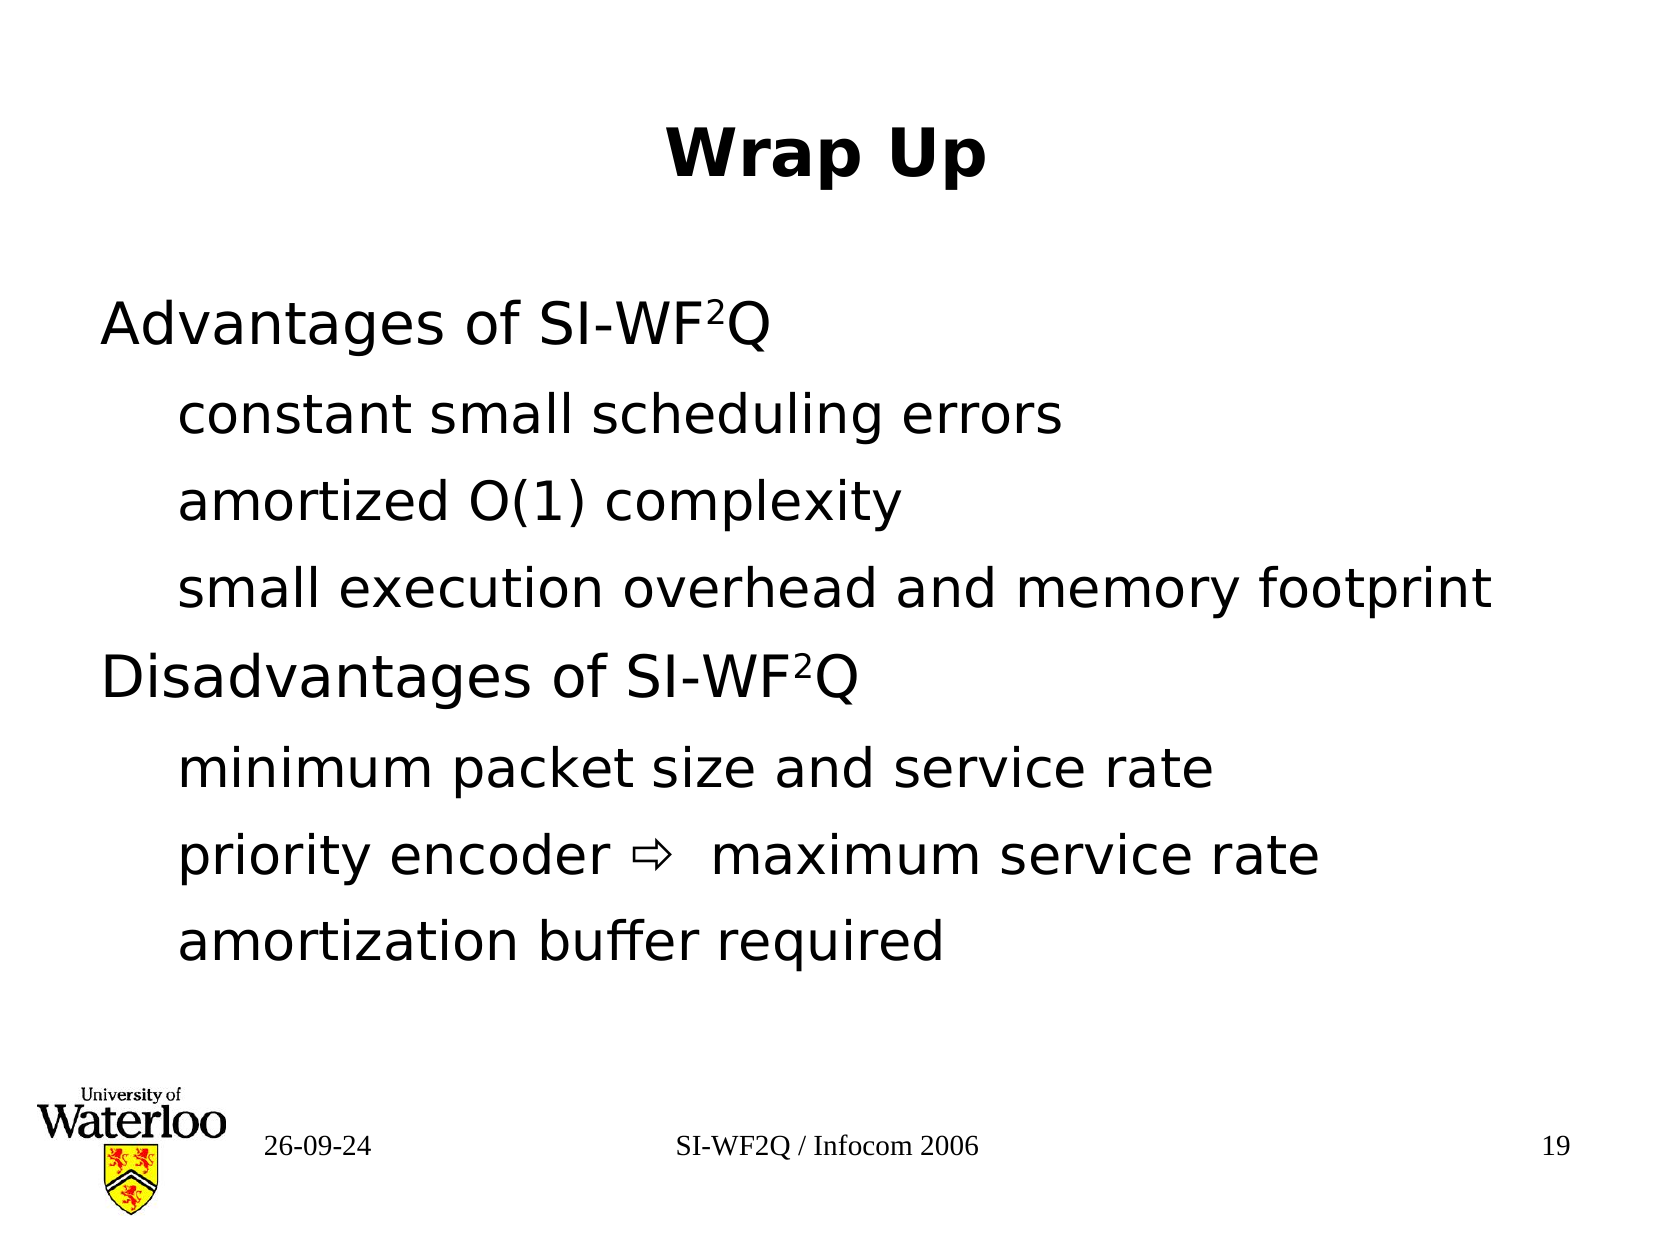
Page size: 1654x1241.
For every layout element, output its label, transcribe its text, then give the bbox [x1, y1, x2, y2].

title Wrap Up [82, 49, 1571, 257]
picture [37, 1087, 226, 1216]
list Advantages of SI-WF2Q constant small scheduling errors amortized O(1) complexity small execution overhead and memory footprint Disadvantages of SI-WF2Q minimum packet size and service rate priority encoder  maximum service rate amortization buffer required [82, 290, 1571, 1109]
